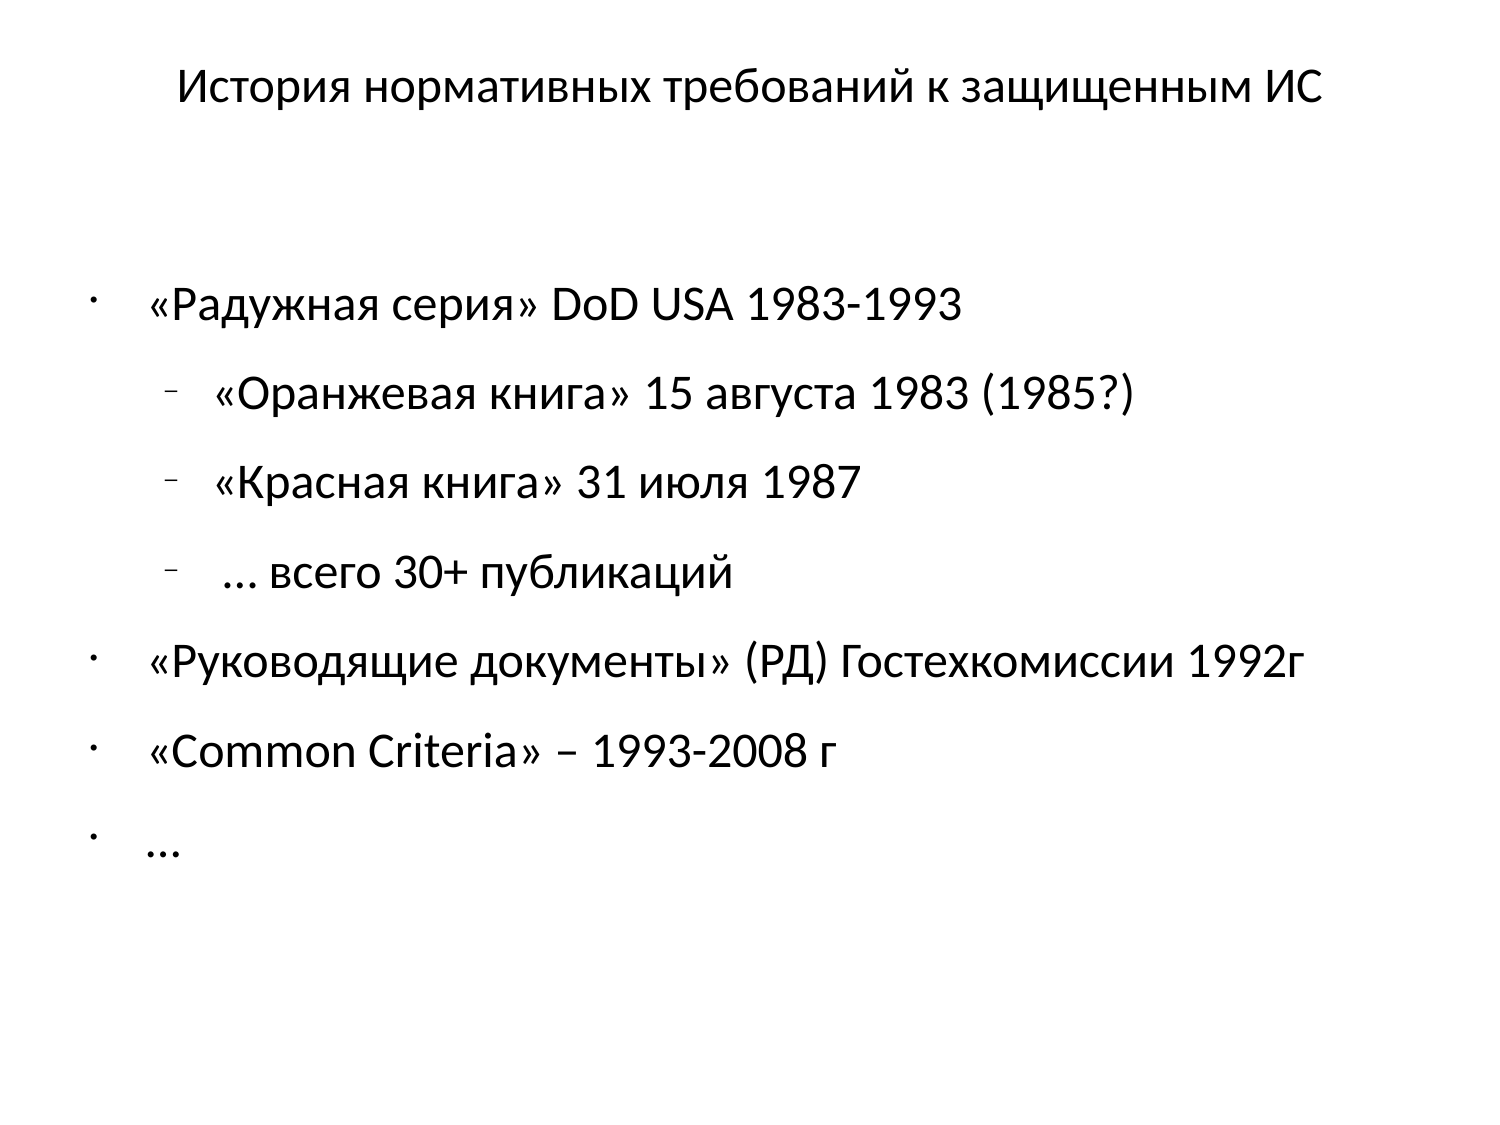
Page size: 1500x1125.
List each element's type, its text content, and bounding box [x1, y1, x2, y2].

title История нормативных требований к защищенным ИС [75, 45, 1425, 233]
list «Радужная серия» DoD USA 1983-1993 «Оранжевая книга» 15 августа 1983 (1985?) «Красная книга» 31 июля 1987 … всего 30+ публикаций «Руководящие документы» (РД) Гостехкомиссии 1992г «Common Criteria» – 1993-2008 г … [75, 262, 1425, 1005]
